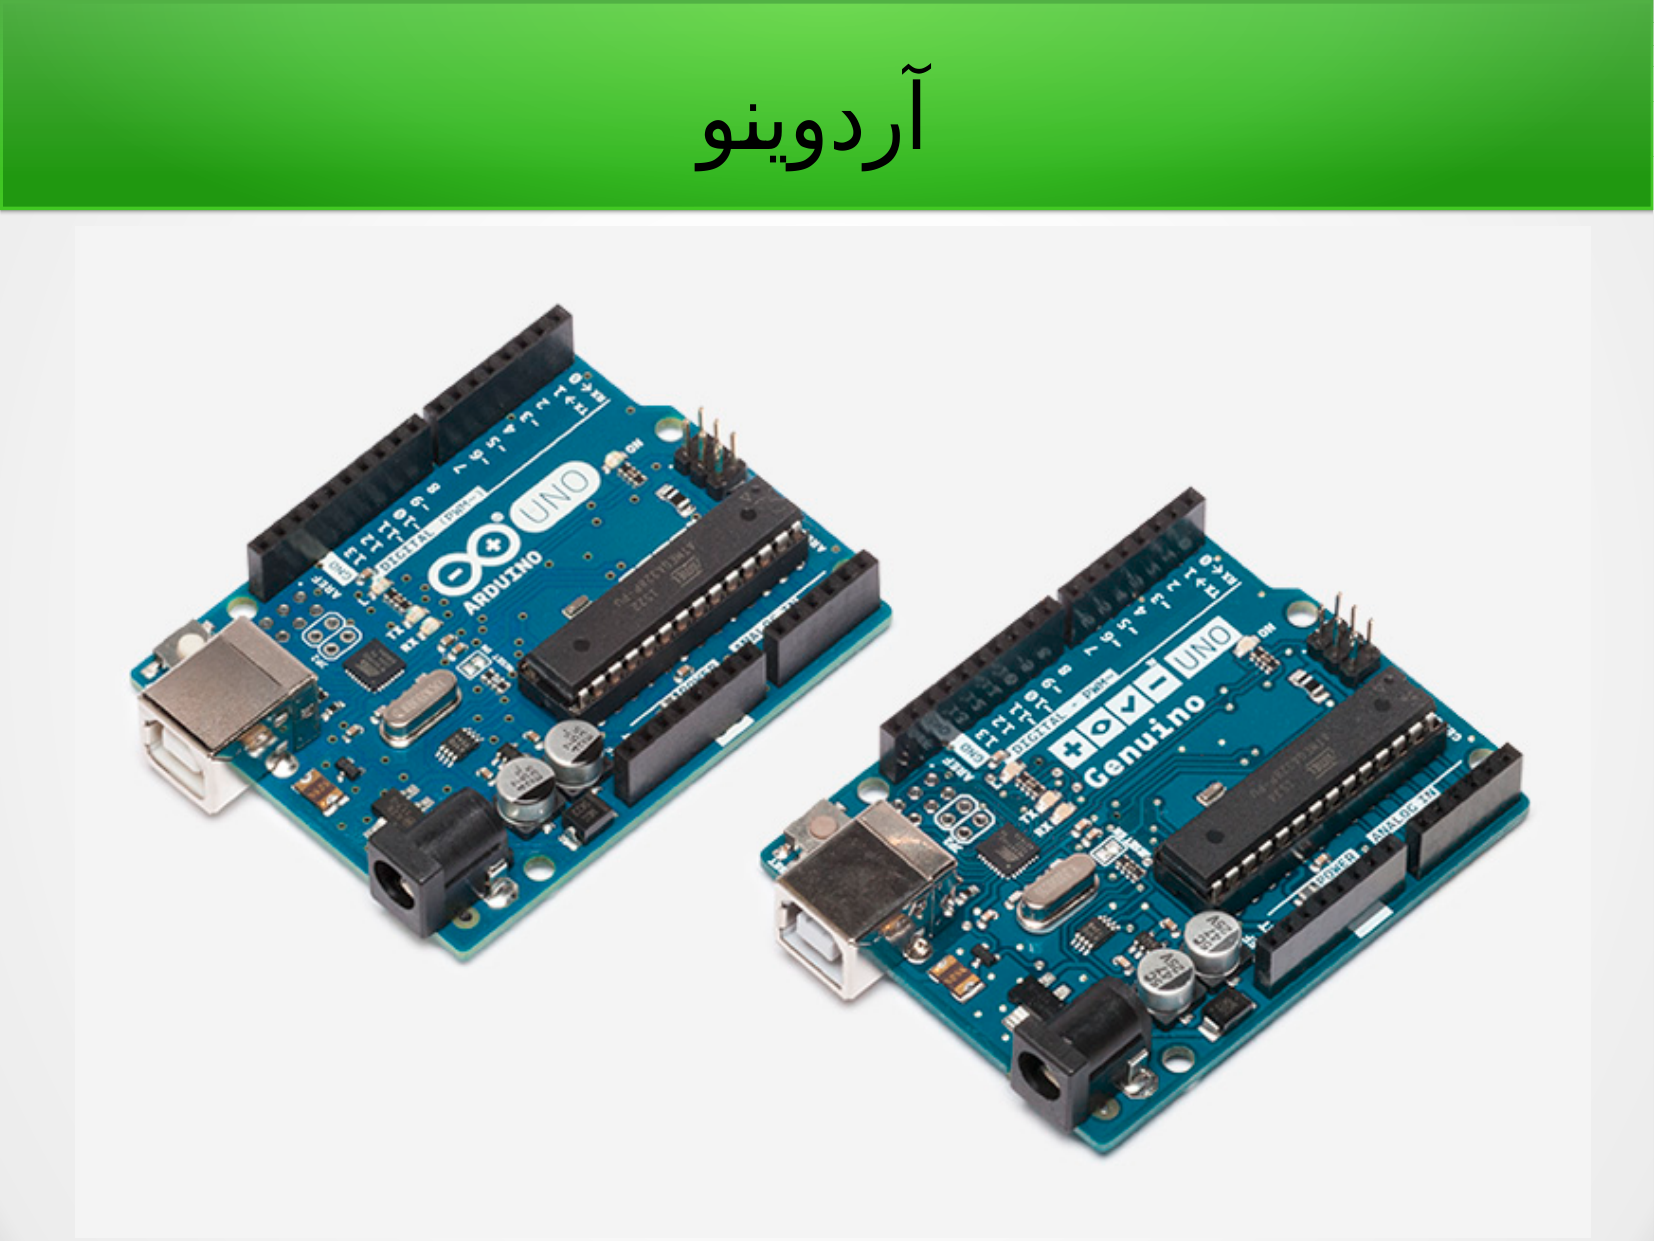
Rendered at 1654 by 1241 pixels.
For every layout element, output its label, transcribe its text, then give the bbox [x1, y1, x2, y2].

picture [75, 226, 1591, 1238]
title آردوینو [82, 47, 1571, 189]
